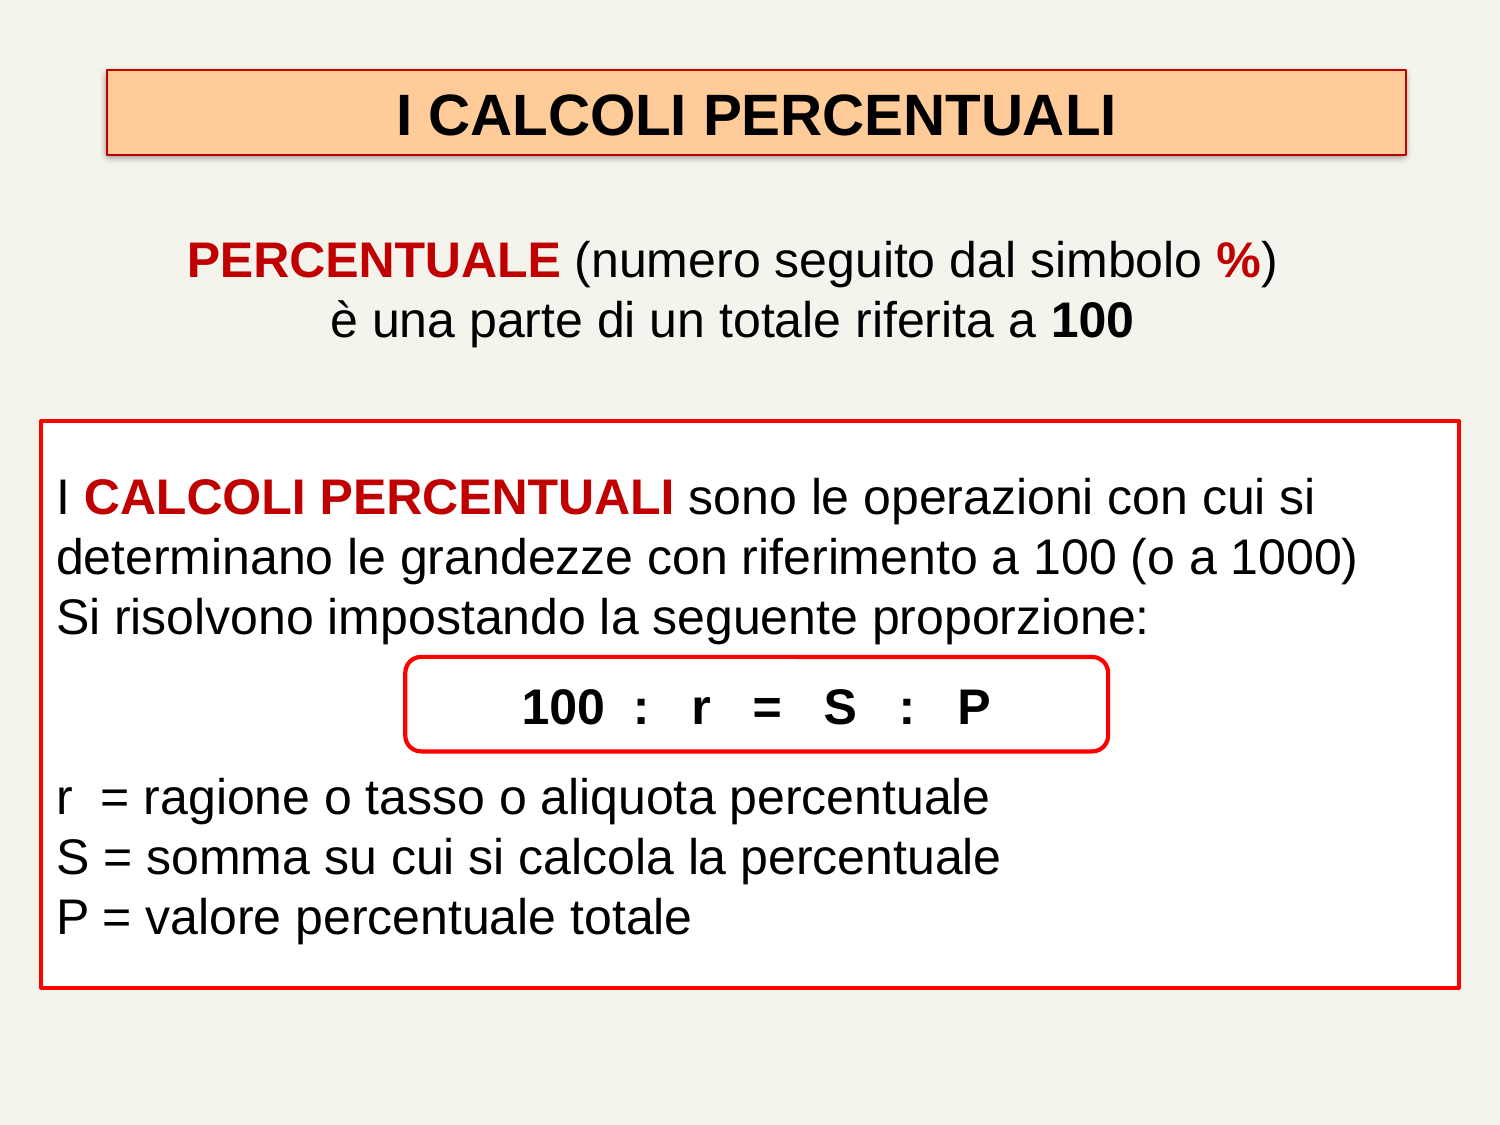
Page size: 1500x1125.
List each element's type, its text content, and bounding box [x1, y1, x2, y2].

text_box PERCENTUALE (numero seguito dal simbolo %) è una parte di un totale riferita a 100 [41, 220, 1424, 355]
text_box 100 : r = S : P [405, 656, 1109, 752]
text_box I CALCOLI PERCENTUALI [107, 70, 1407, 155]
text_box I CALCOLI PERCENTUALI sono le operazioni con cui si determinano le grandezze con riferimento a 100 (o a 1000) Si risolvono impostando la seguente proporzione: r = ragione o tasso o aliquota percentuale S = somma su cui si calcola la percentuale P = valore percentuale totale [41, 420, 1459, 988]
